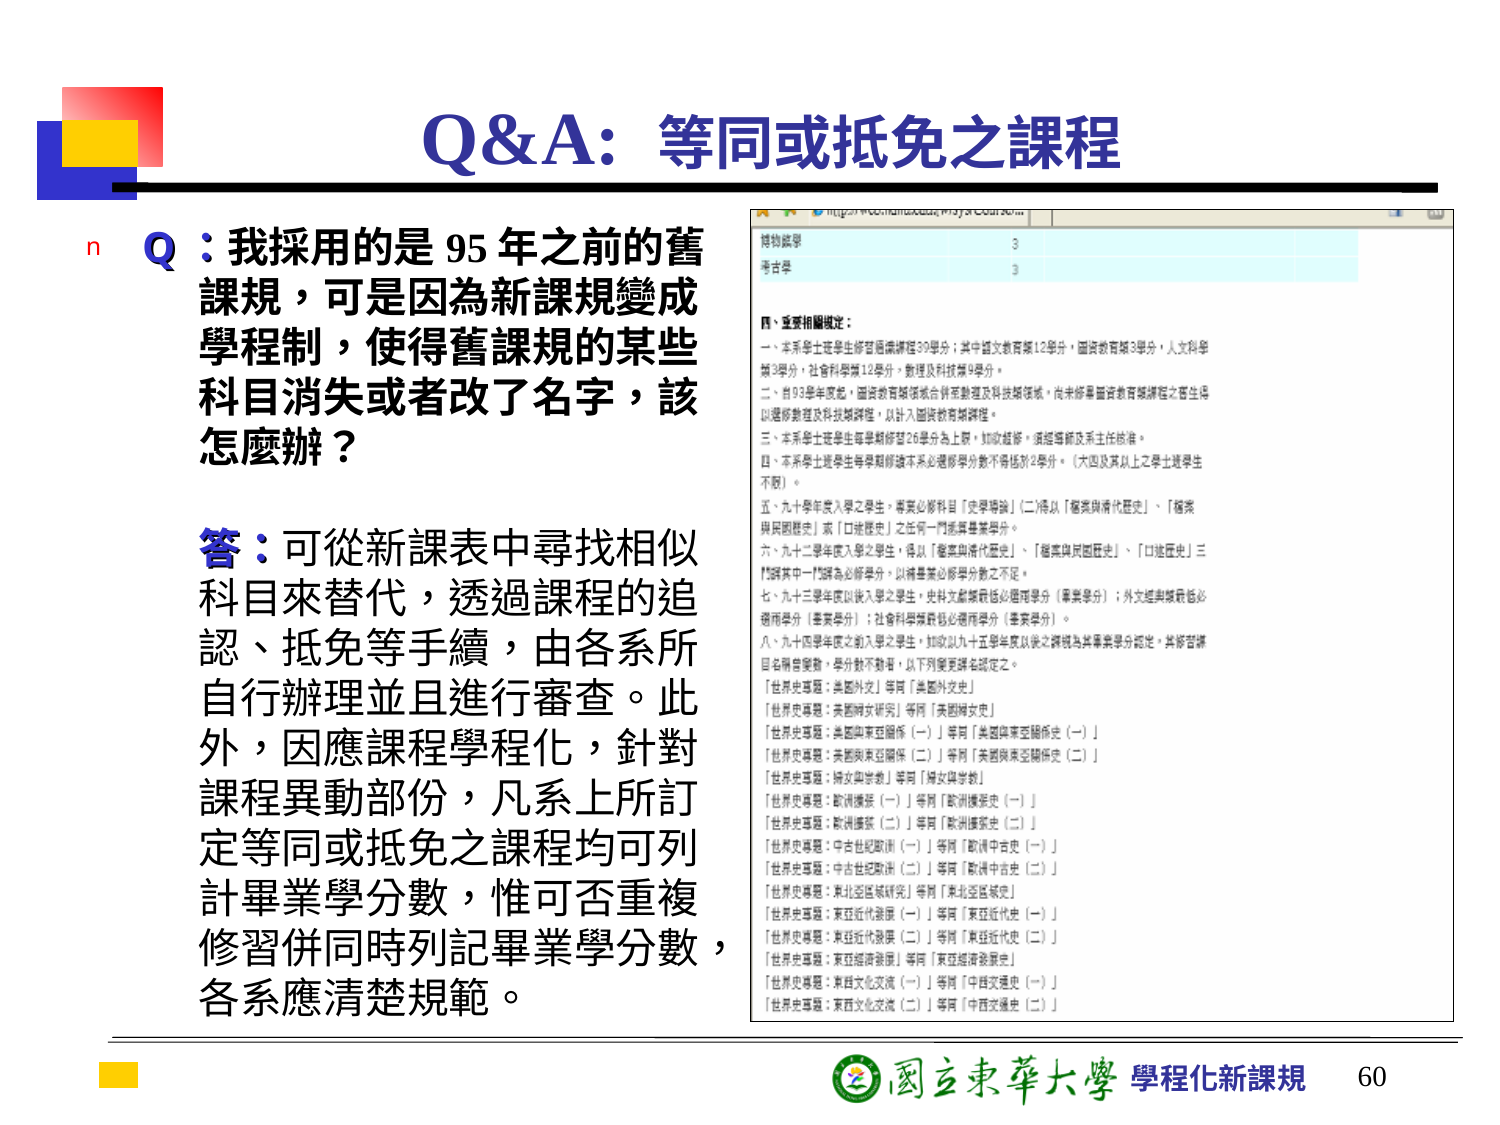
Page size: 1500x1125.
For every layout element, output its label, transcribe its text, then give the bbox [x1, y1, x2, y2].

list Q：我採用的是95年之前的舊課規，可是因為新課規變成學程制，使得舊課規的某些科目消失或者改了名字，該怎麼辦？ 答：可從新課表中尋找相似科目來替代，透過課程的追認、抵免等手續，由各系所自行辦理並且進行審查。此外，因應課程學程化，針對課程異動部份，凡系上所訂定等同或抵免之課程均可列計畢業學分數，惟可否重複修習併同時列記畢業學分數，各系應清楚規範。 [70, 213, 748, 1039]
title Q&A: 等同或抵免之課程 [174, 75, 1369, 188]
picture [751, 209, 1454, 1021]
text_box 60 [1342, 1050, 1468, 1101]
